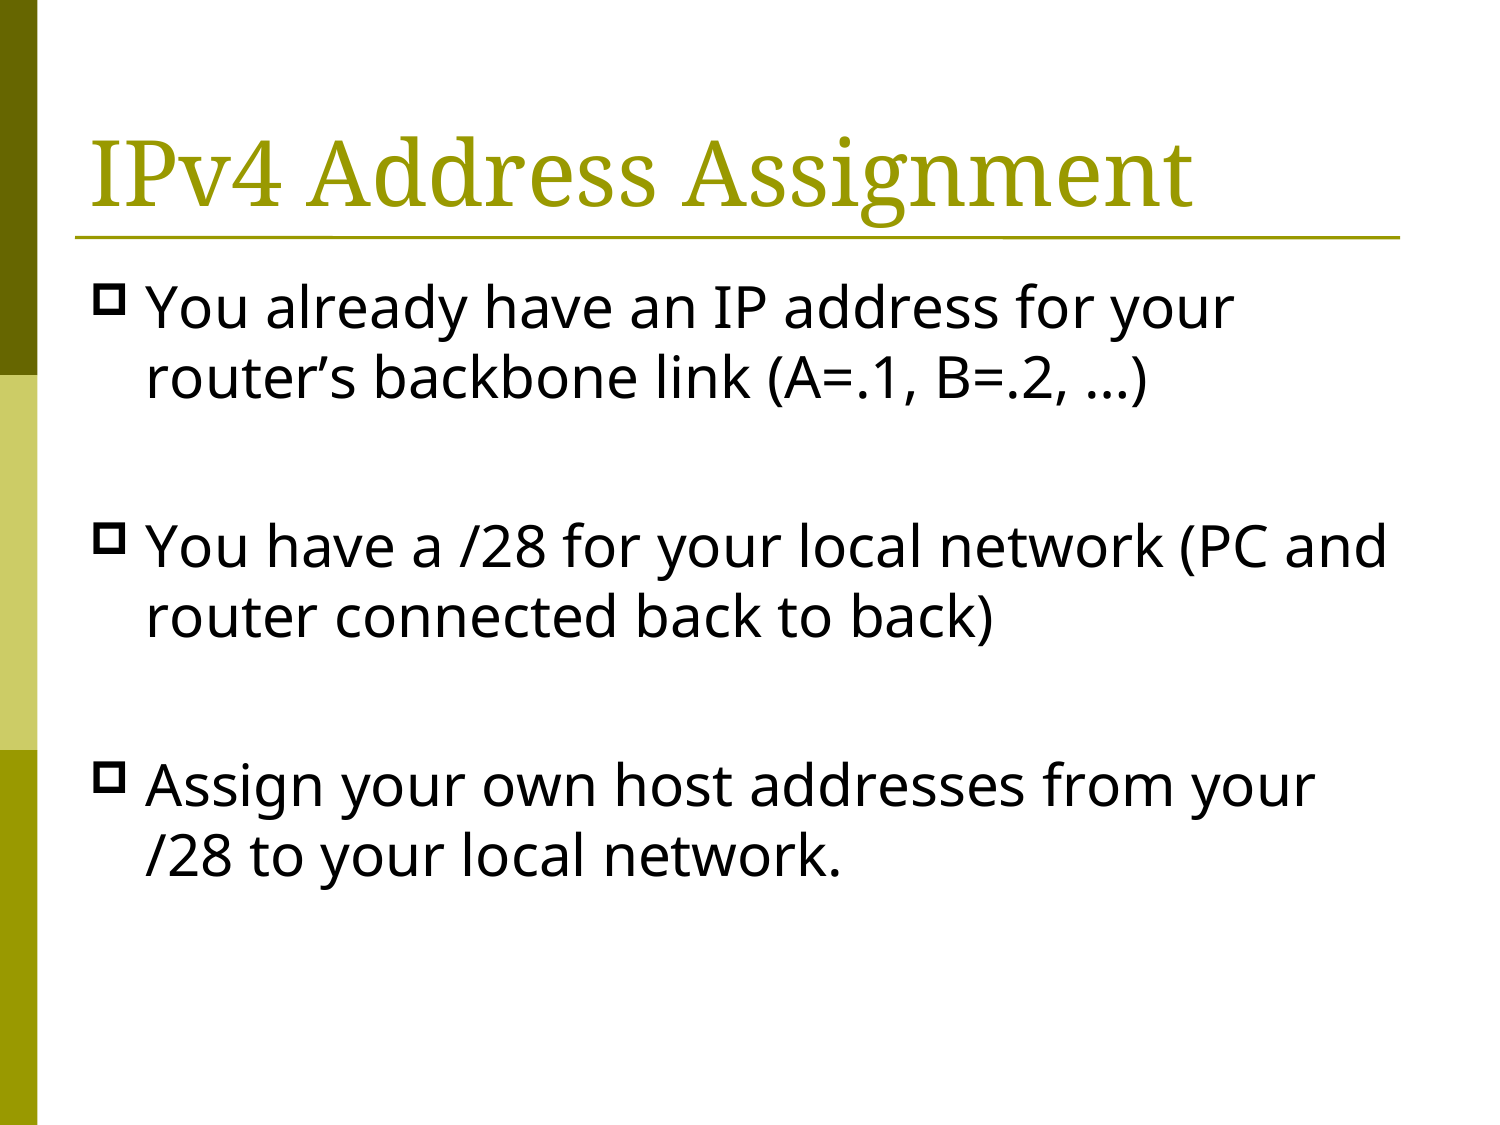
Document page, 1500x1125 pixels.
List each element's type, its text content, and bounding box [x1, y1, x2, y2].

title IPv4 Address Assignment [75, 45, 1426, 233]
list You already have an IP address for your router’s backbone link (A=.1, B=.2, …) You have a /28 for your local network (PC and router connected back to back) Assign your own host addresses from your /28 to your local network. [75, 262, 1426, 1006]
